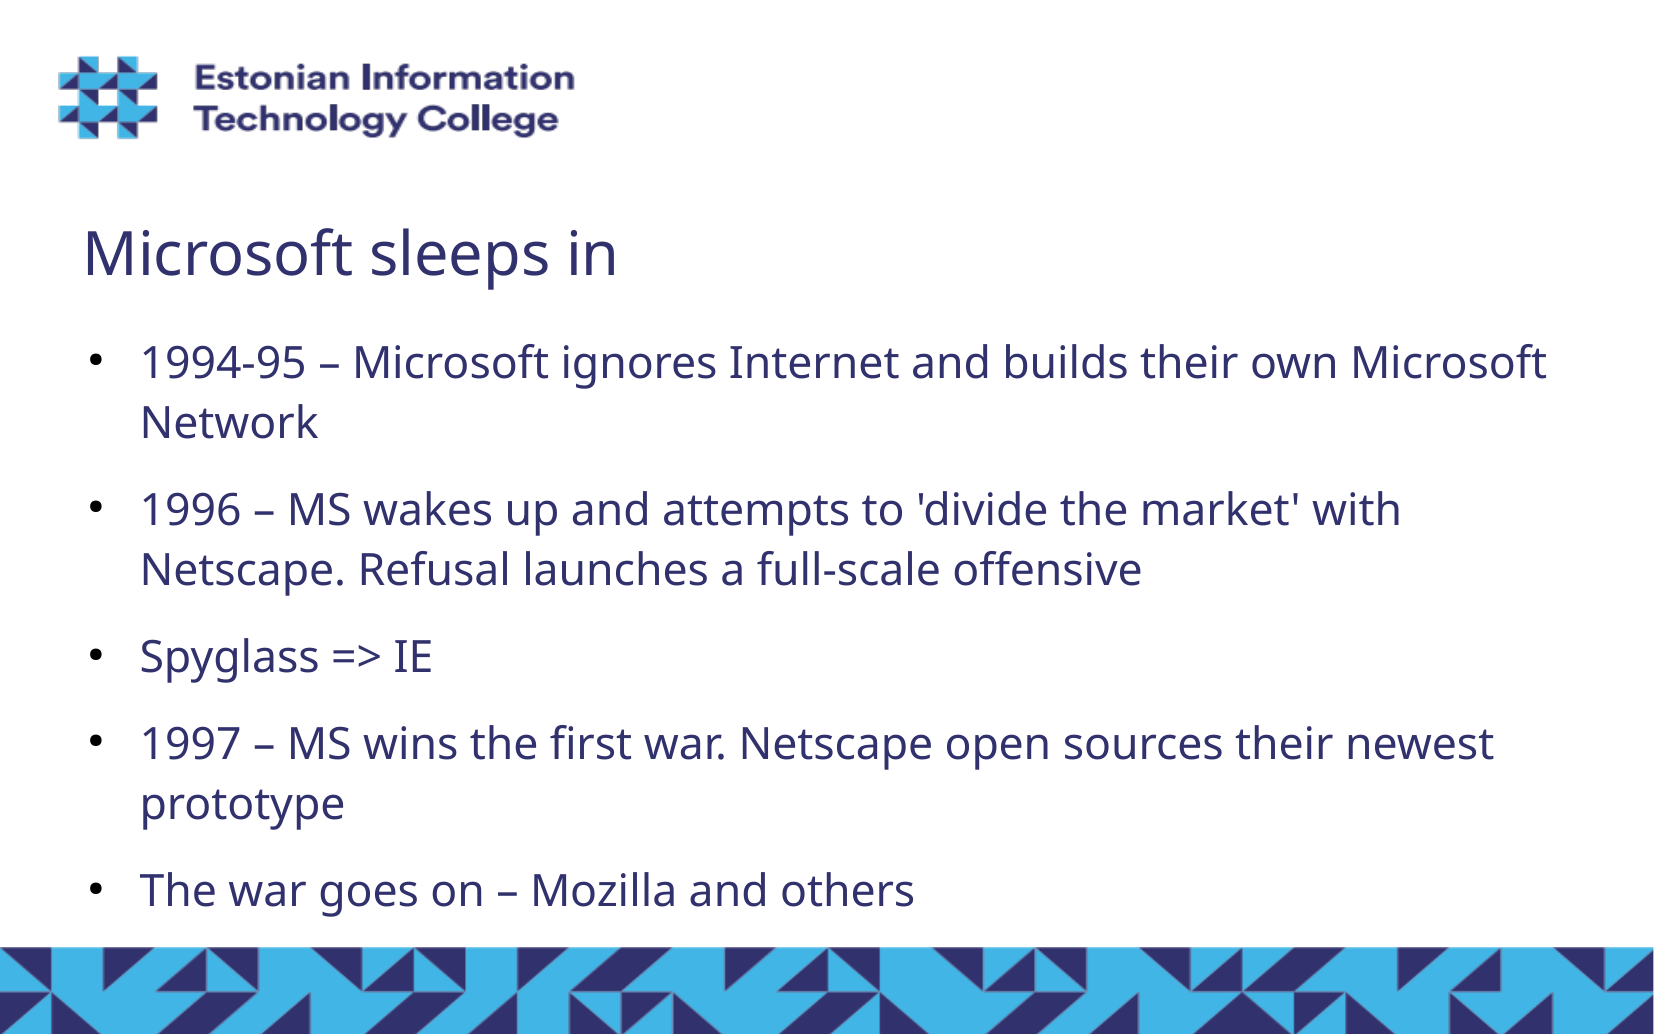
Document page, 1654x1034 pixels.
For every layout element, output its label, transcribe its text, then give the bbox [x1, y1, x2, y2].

list 1994-95 – Microsoft ignores Internet and builds their own Microsoft Network 1996 – MS wakes up and attempts to 'divide the market' with Netscape. Refusal launches a full-scale offensive Spyglass => IE 1997 – MS wins the first war. Netscape open sources their newest prototype The war goes on – Mozilla and others [70, 330, 1619, 922]
title Microsoft sleeps in [82, 165, 1644, 338]
